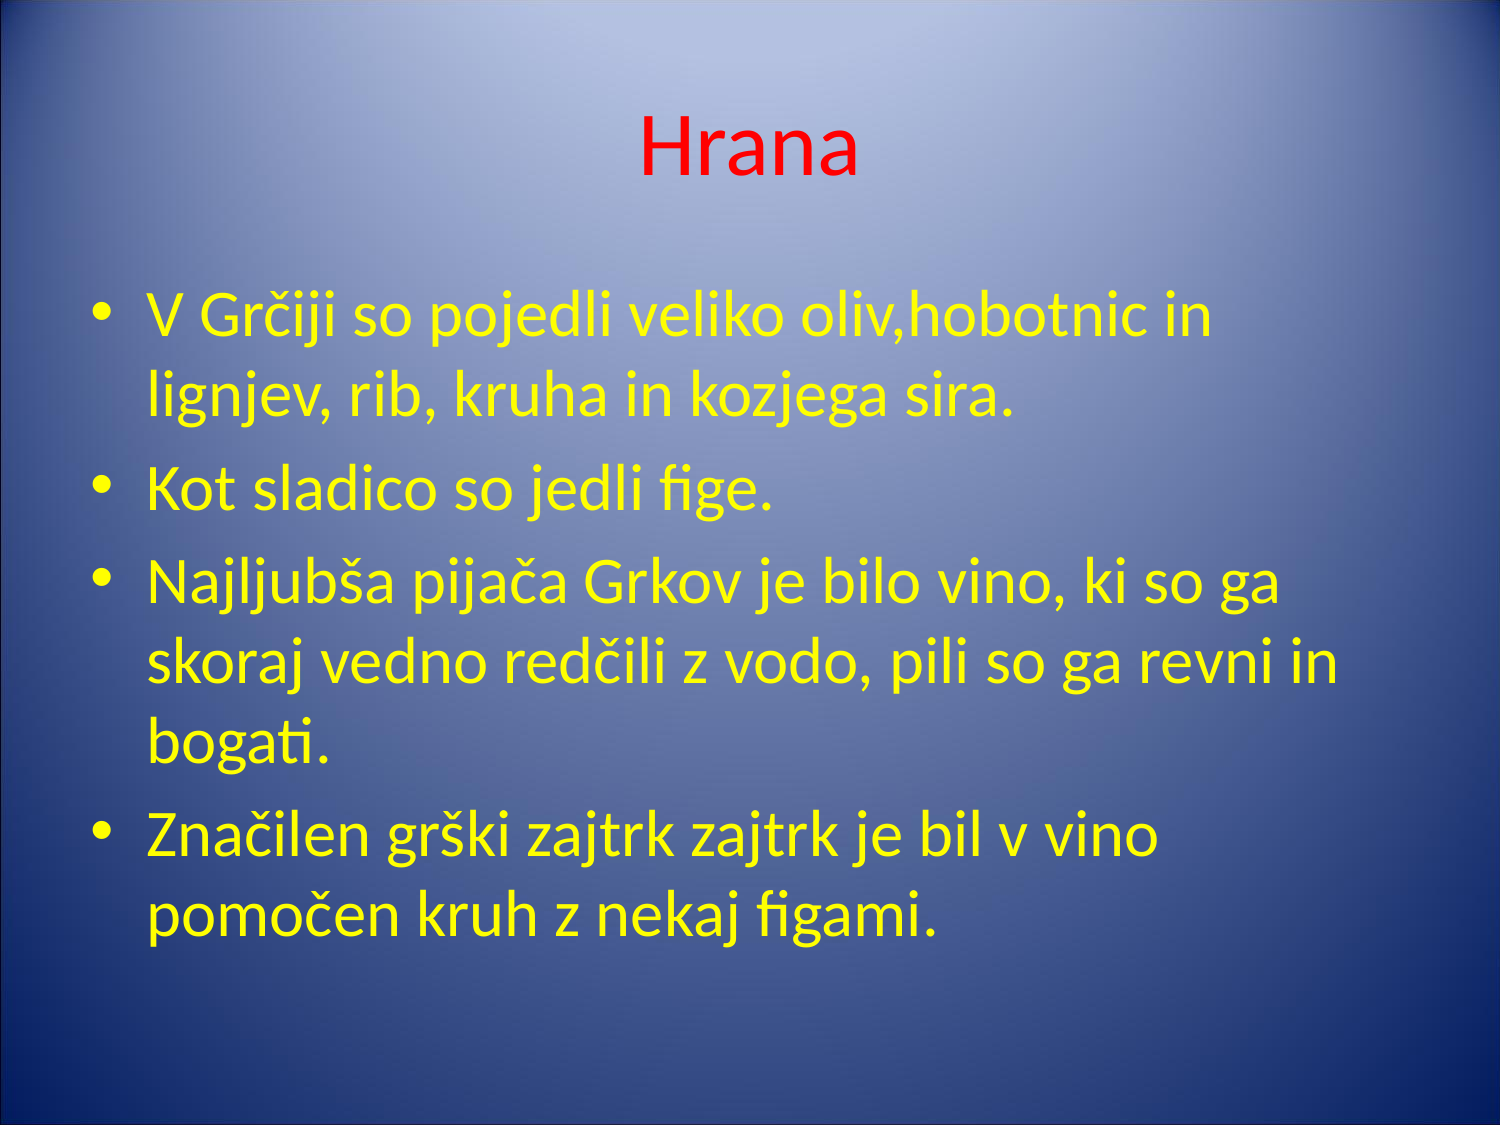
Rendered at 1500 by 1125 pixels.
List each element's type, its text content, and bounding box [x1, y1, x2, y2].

title Hrana [75, 45, 1425, 233]
list V Grčiji so pojedli veliko oliv,hobotnic in lignjev, rib, kruha in kozjega sira. Kot sladico so jedli fige. Najljubša pijača Grkov je bilo vino, ki so ga skoraj vedno redčili z vodo, pili so ga revni in bogati. Značilen grški zajtrk zajtrk je bil v vino pomočen kruh z nekaj figami. [75, 262, 1425, 1005]
picture [0, 0, 1500, 1125]
